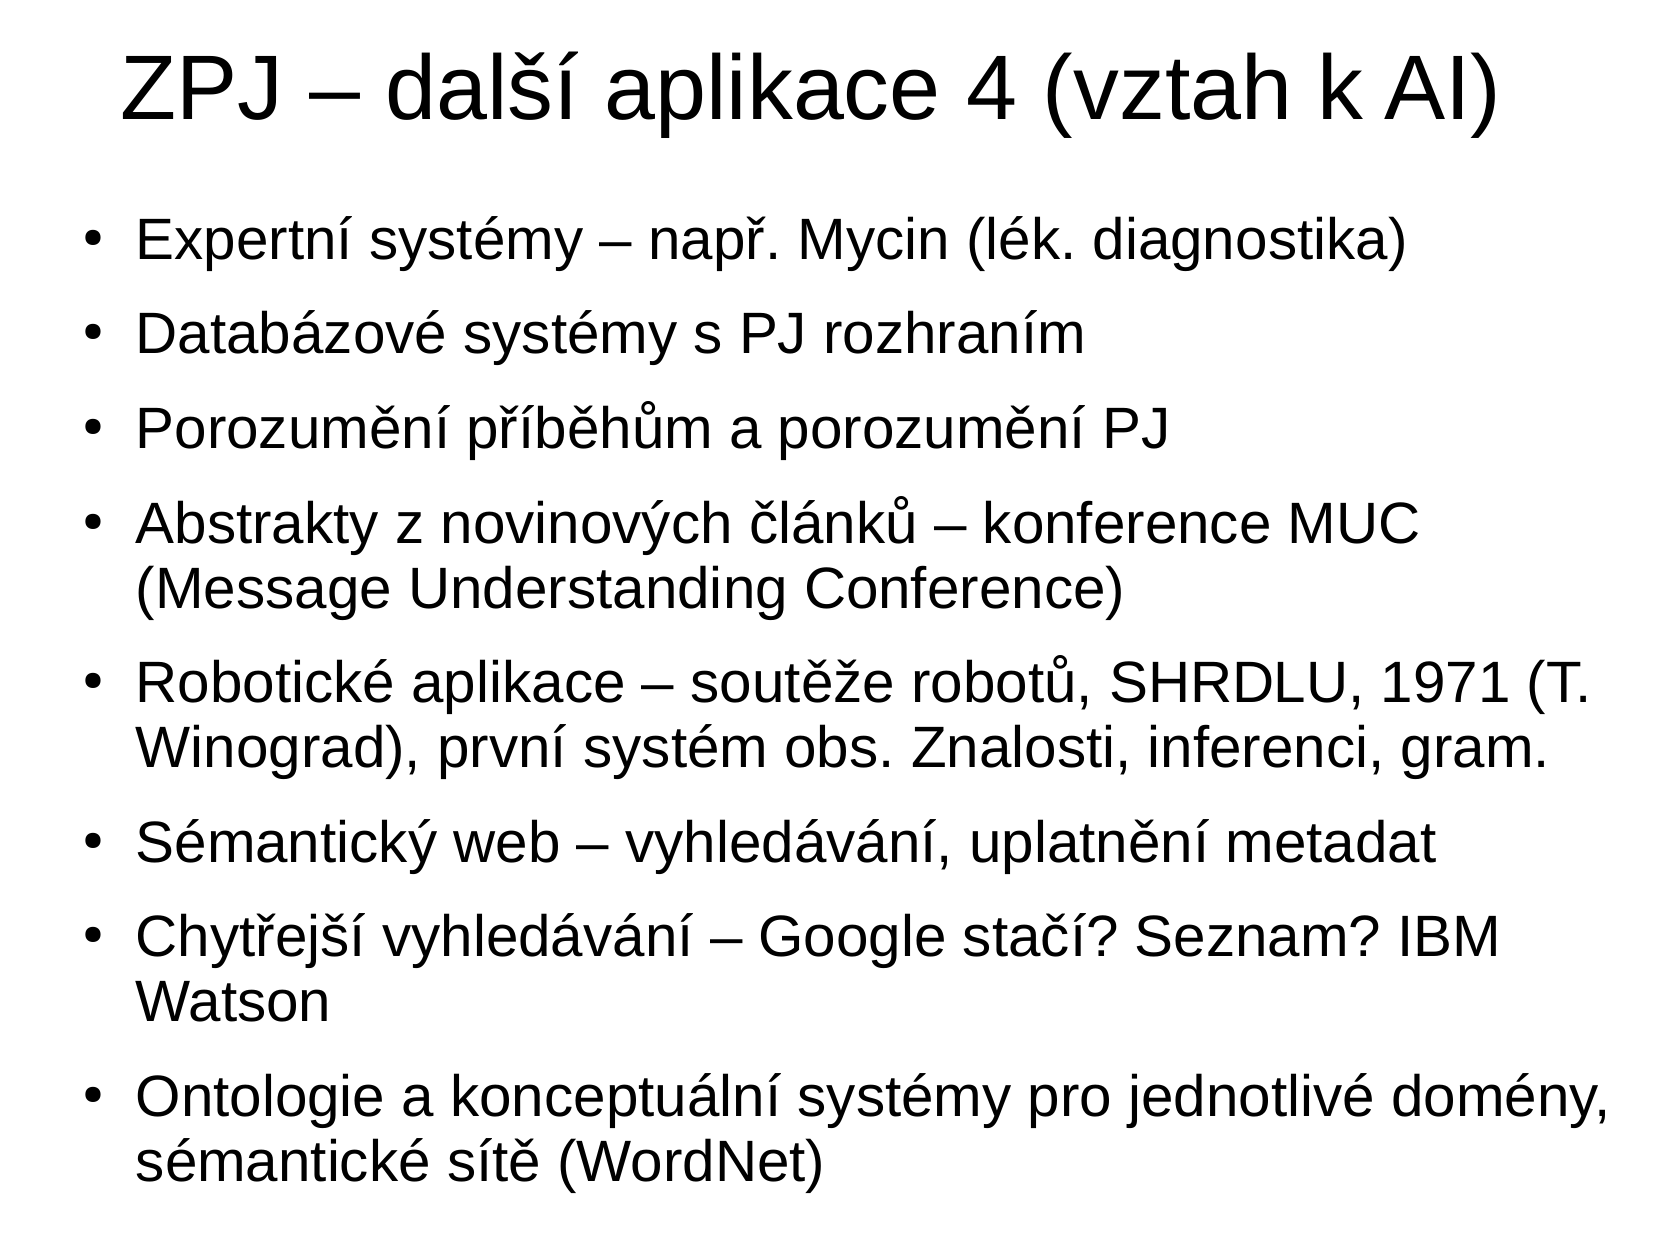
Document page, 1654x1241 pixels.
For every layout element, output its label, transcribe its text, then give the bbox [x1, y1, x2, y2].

list Expertní systémy – např. Mycin (lék. diagnostika) Databázové systémy s PJ rozhraním Porozumění příběhům a porozumění PJ Abstrakty z novinových článků – konference MUC (Message Understanding Conference) Robotické aplikace – soutěže robotů, SHRDLU, 1971 (T. Winograd), první systém obs. Znalosti, inferenci, gram. Sémantický web – vyhledávání, uplatnění metadat Chytřejší vyhledávání – Google stačí? Seznam? IBM Watson Ontologie a konceptuální systémy pro jednotlivé domény, sémantické sítě (WordNet) [64, 206, 1630, 1191]
title ZPJ – další aplikace 4 (vztah k AI) [59, 36, 1565, 139]
